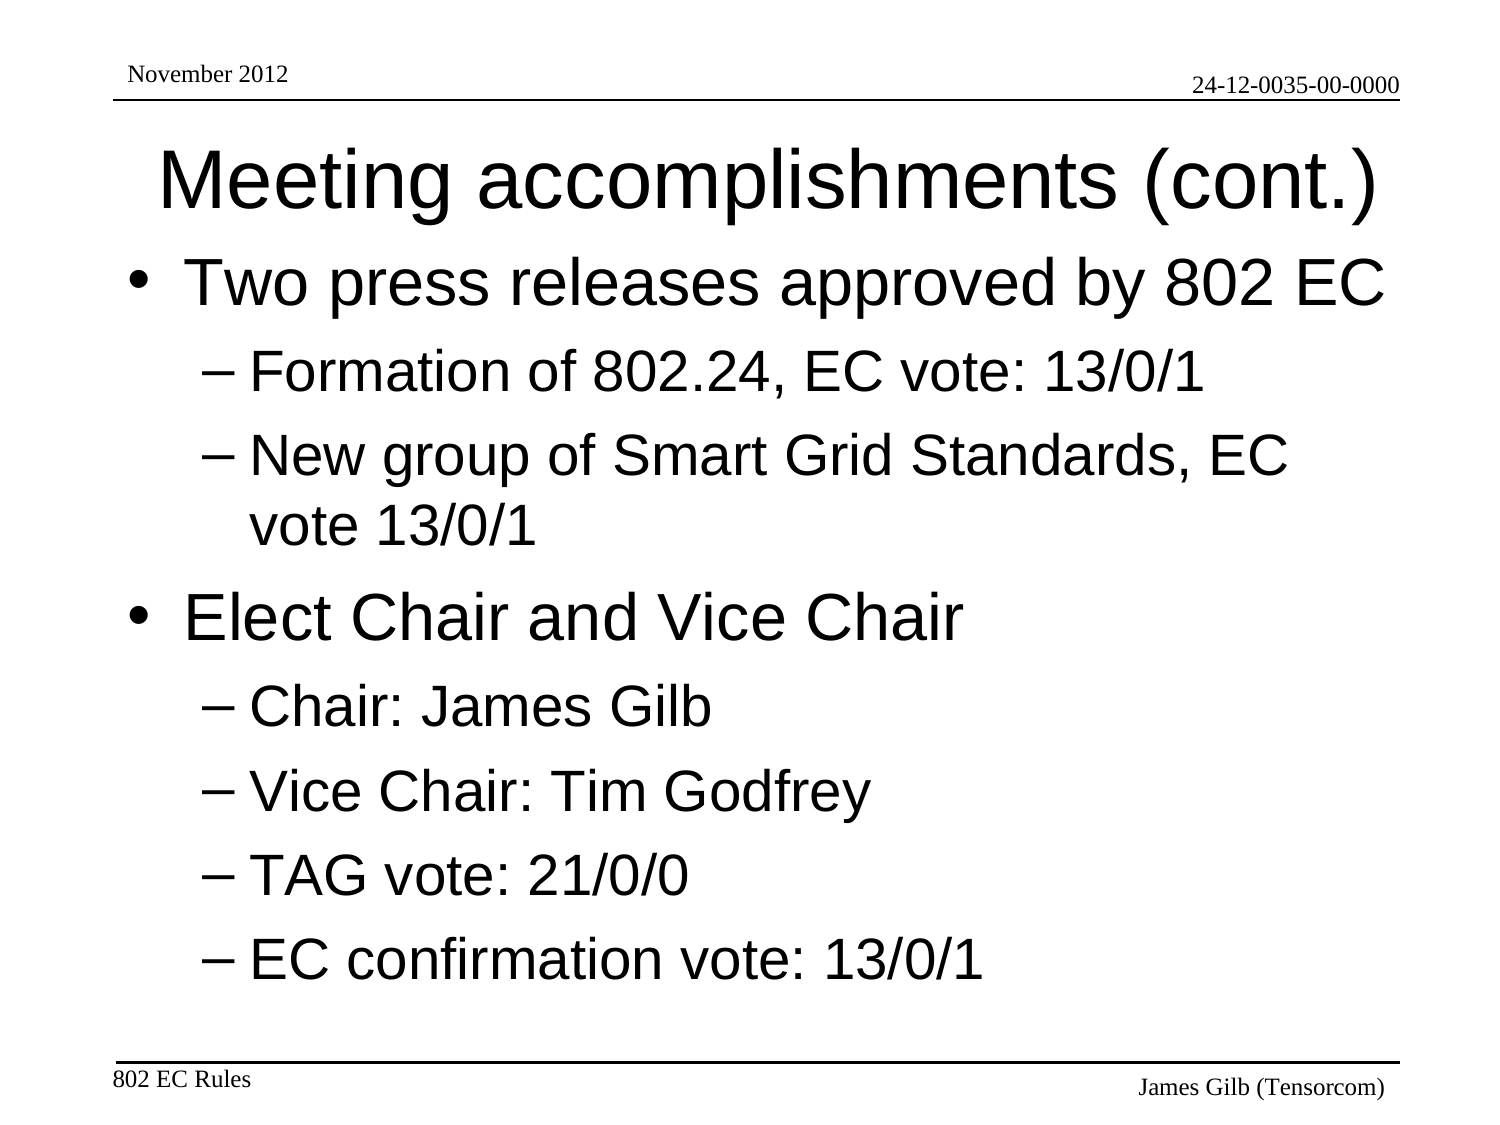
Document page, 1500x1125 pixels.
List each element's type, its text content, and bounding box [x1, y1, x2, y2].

title Meeting accomplishments (cont.) [112, 112, 1426, 230]
list Two press releases approved by 802 EC Formation of 802.24, EC vote: 13/0/1 New group of Smart Grid Standards, EC vote 13/0/1 Elect Chair and Vice Chair Chair: James Gilb Vice Chair: Tim Godfrey TAG vote: 21/0/0 EC confirmation vote: 13/0/1 [112, 230, 1426, 1051]
